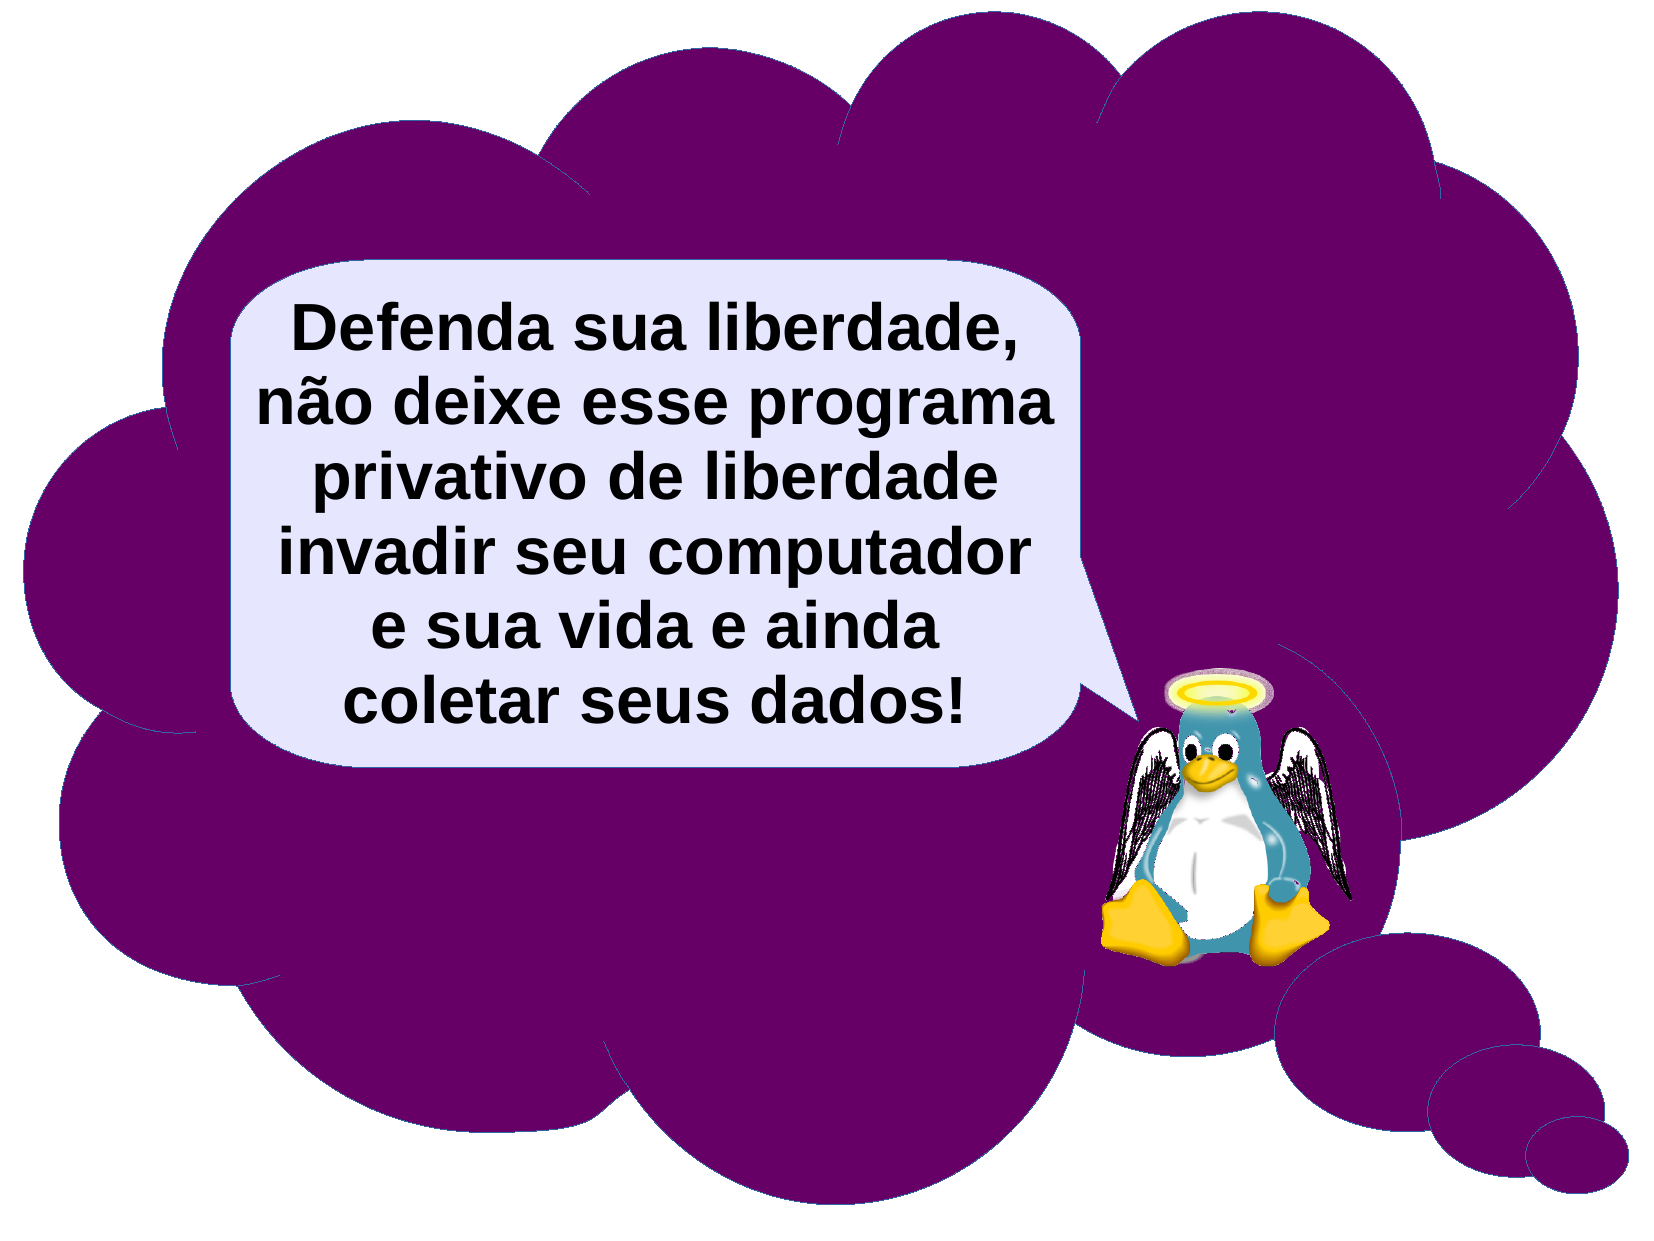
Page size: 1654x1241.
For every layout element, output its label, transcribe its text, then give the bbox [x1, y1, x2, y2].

text_box Defenda sua liberdade, não deixe esse programa privativo de liberdade invadir seu computador e sua vida e ainda coletar seus dados! [230, 259, 1139, 768]
text_box [23, 11, 1629, 1205]
picture [1096, 661, 1388, 969]
